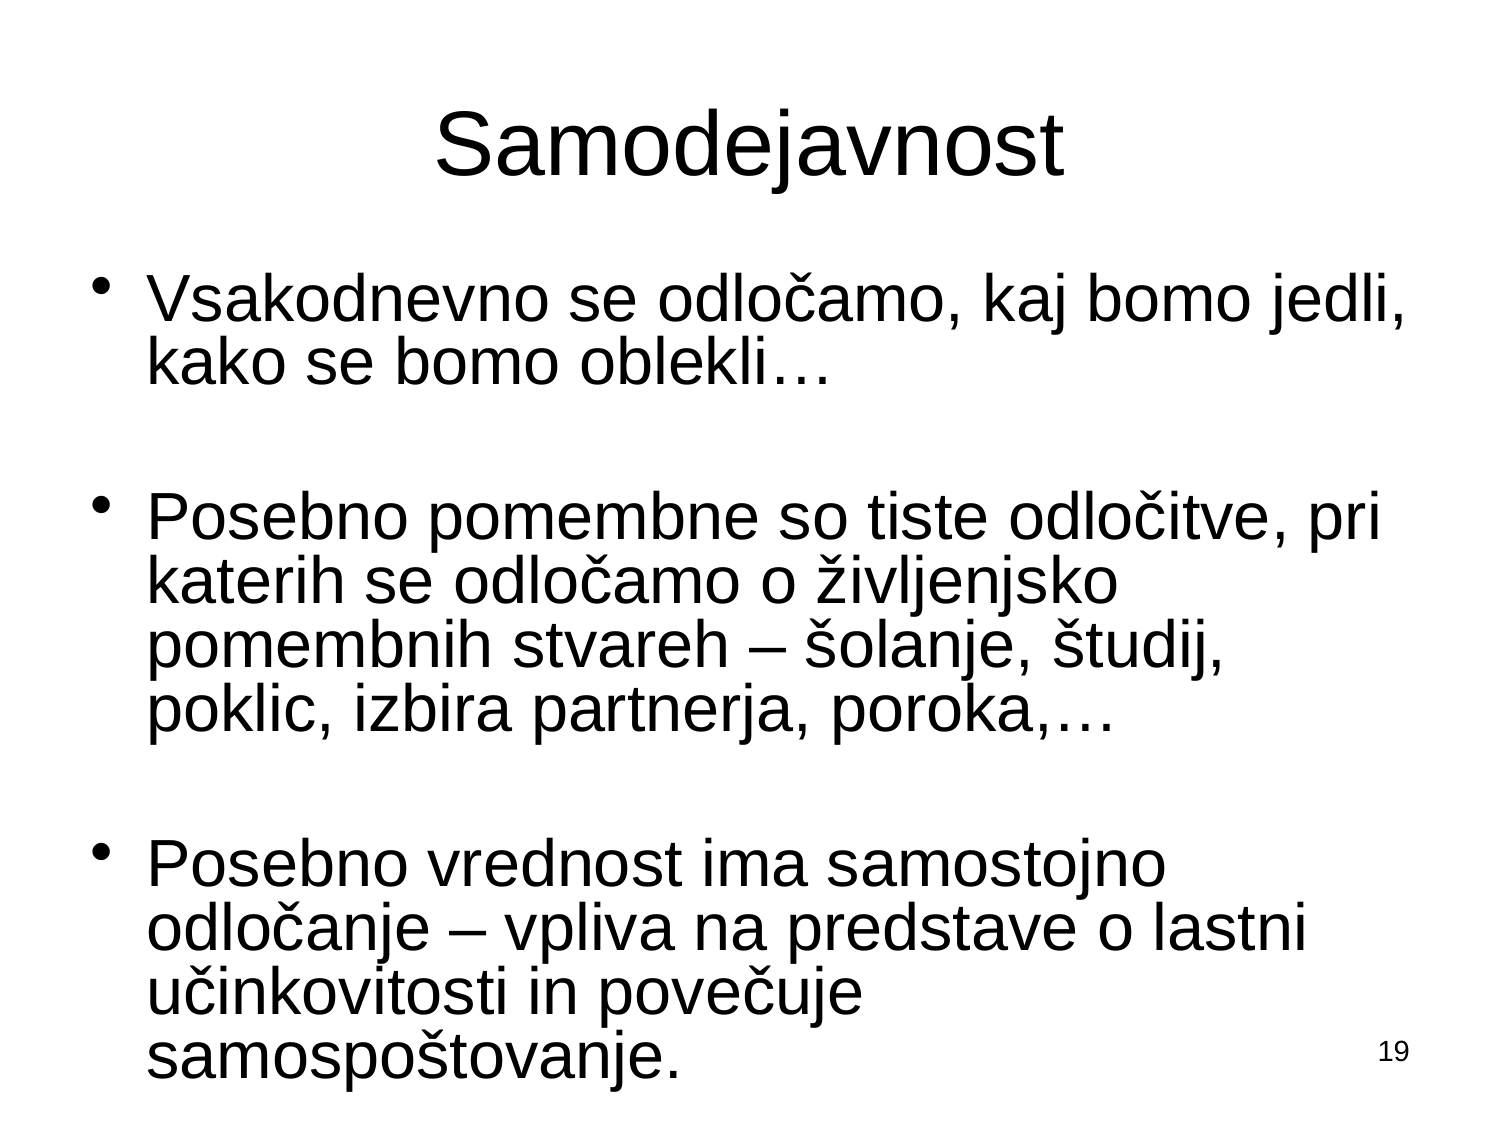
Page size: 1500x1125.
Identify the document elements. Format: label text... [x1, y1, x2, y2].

slide_number <number> [1074, 1024, 1425, 1103]
list Vsakodnevno se odločamo, kaj bomo jedli, kako se bomo oblekli… Posebno pomembne so tiste odločitve, pri katerih se odločamo o življenjsko pomembnih stvareh – šolanje, študij, poklic, izbira partnerja, poroka,… Posebno vrednost ima samostojno odločanje – vpliva na predstave o lastni učinkovitosti in povečuje samospoštovanje. [75, 262, 1425, 1005]
title Samodejavnost [75, 45, 1425, 233]
